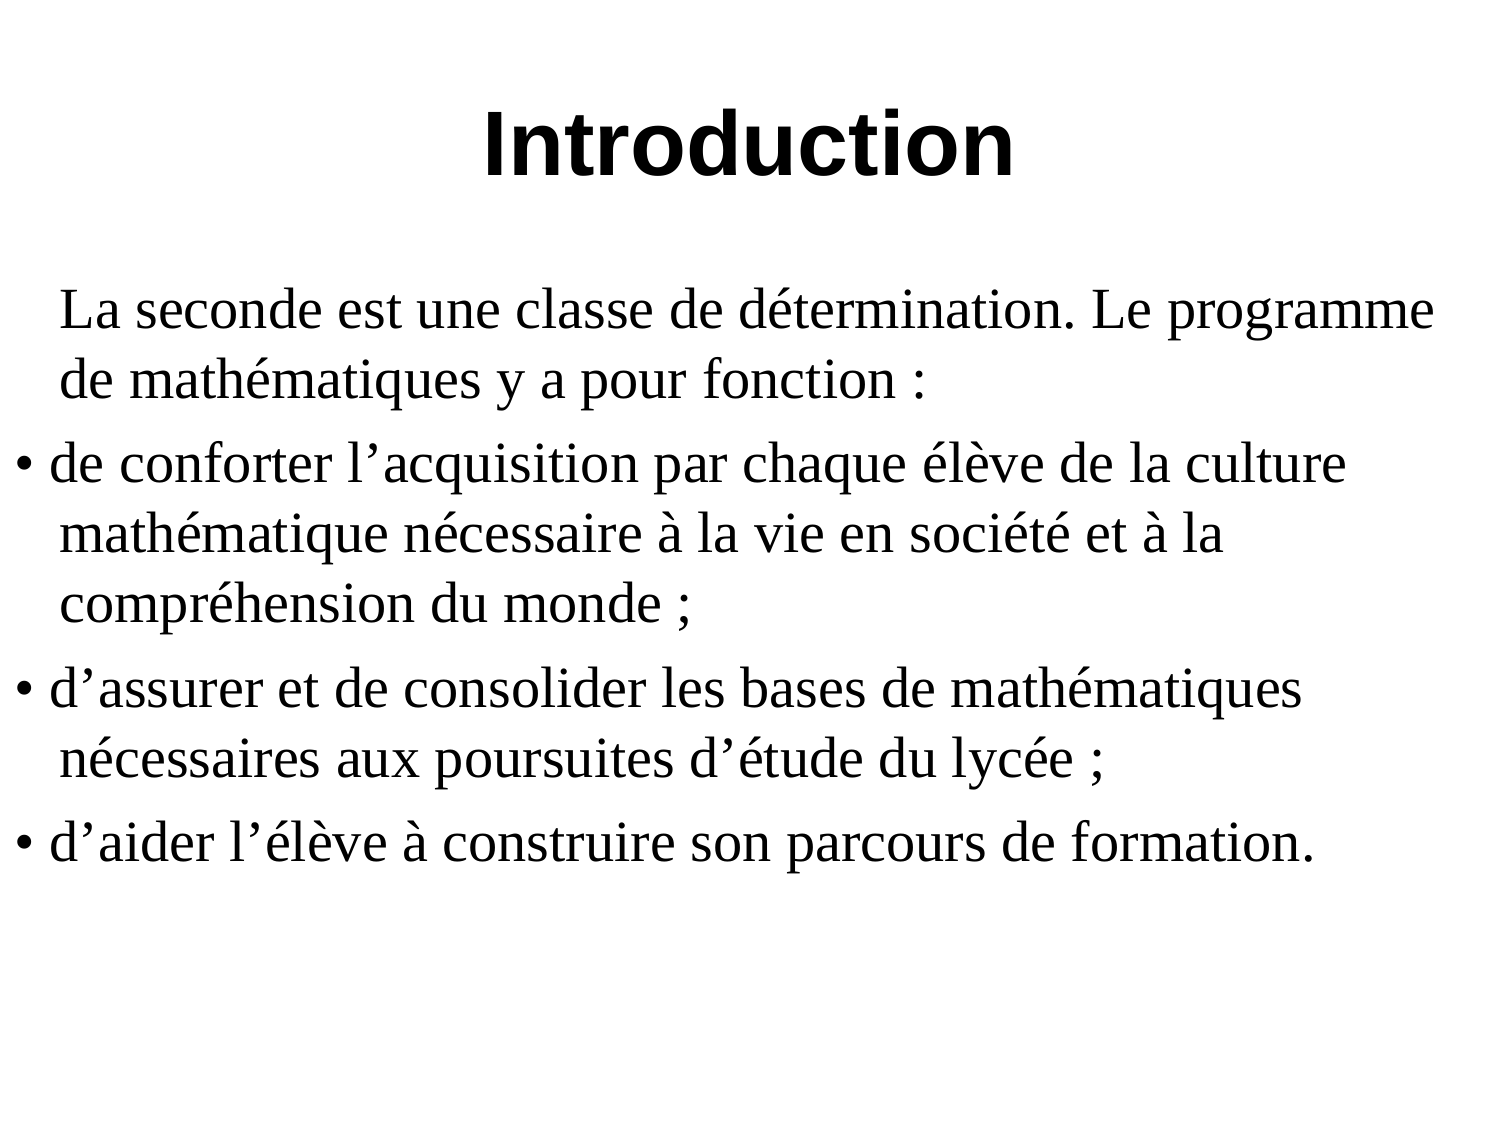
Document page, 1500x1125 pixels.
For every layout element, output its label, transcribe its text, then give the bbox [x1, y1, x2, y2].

list La seconde est une classe de détermination. Le programme de mathématiques y a pour fonction : • de conforter l’acquisition par chaque élève de la culture mathématique nécessaire à la vie en société et à la compréhension du monde ; • d’assurer et de consolider les bases de mathématiques nécessaires aux poursuites d’étude du lycée ; • d’aider l’élève à construire son parcours de formation. [0, 262, 1500, 1006]
title Introduction [75, 45, 1426, 233]
